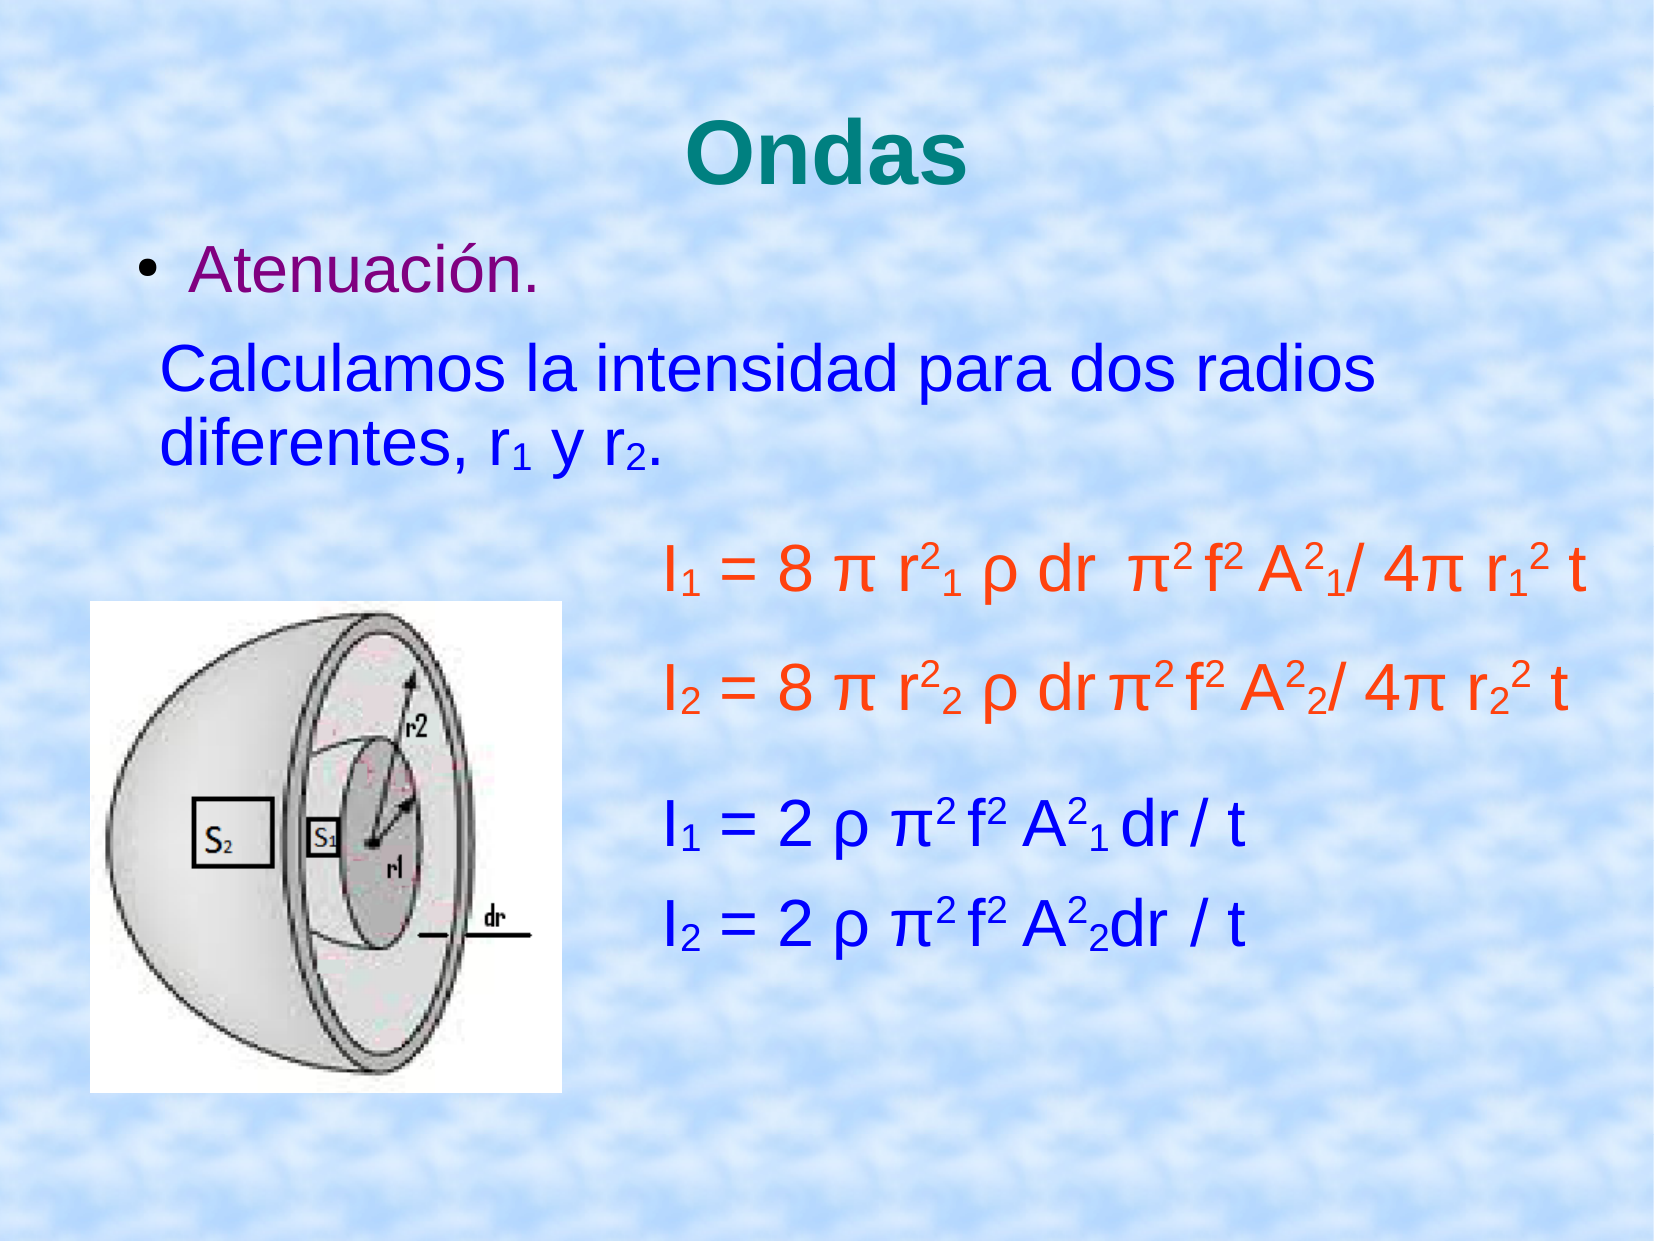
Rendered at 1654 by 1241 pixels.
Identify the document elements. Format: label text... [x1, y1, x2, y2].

title Ondas [82, 49, 1571, 257]
text_box Calculamos la intensidad para dos radios diferentes, r1 y r2. [88, 330, 1536, 502]
text_box I2 = 2 ρ π2 f2 A22dr / t [590, 885, 1625, 986]
text_box I1 = 8 π r21 ρ dr π2 f2 A21/ 4π r12 t [590, 531, 1625, 631]
text_box I2 = 8 π r22 ρ dr π2 f2 A22/ 4π r22 t [590, 649, 1625, 749]
text_box I1 = 2 ρ π2 f2 A21 dr / t [590, 786, 1625, 885]
list Atenuación. [118, 231, 1565, 1051]
picture [0, 0, 1654, 1241]
